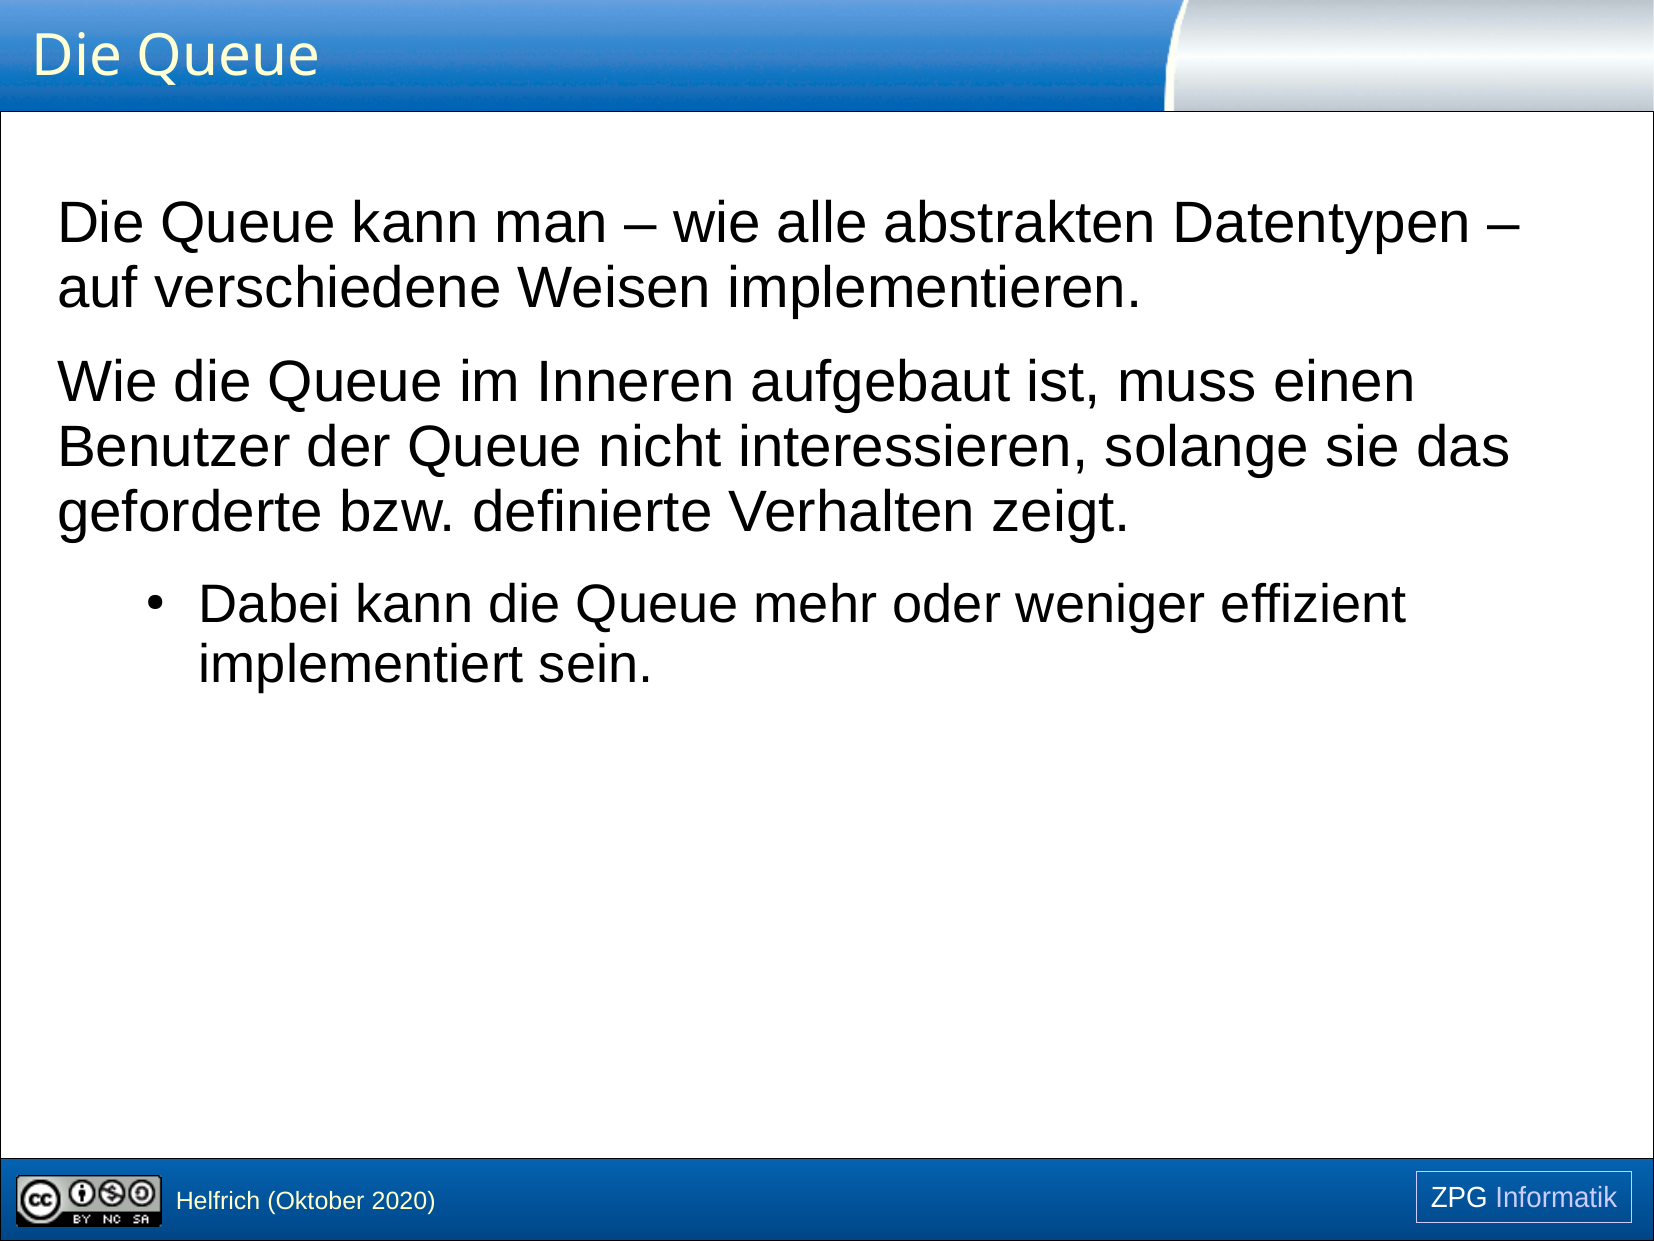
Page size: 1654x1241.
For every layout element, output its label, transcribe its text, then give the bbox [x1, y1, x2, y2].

list Die Queue kann man – wie alle abstrakten Datentypen – auf verschiedene Weisen implementieren. Wie die Queue im Inneren aufgebaut ist, muss einen Benutzer der Queue nicht interessieren, solange sie das geforderte bzw. definierte Verhalten zeigt. Dabei kann die Queue mehr oder weniger effizient implementiert sein. [57, 189, 1605, 909]
title Die Queue [31, 14, 1151, 92]
picture [16, 1175, 162, 1227]
picture [0, 0, 1654, 111]
